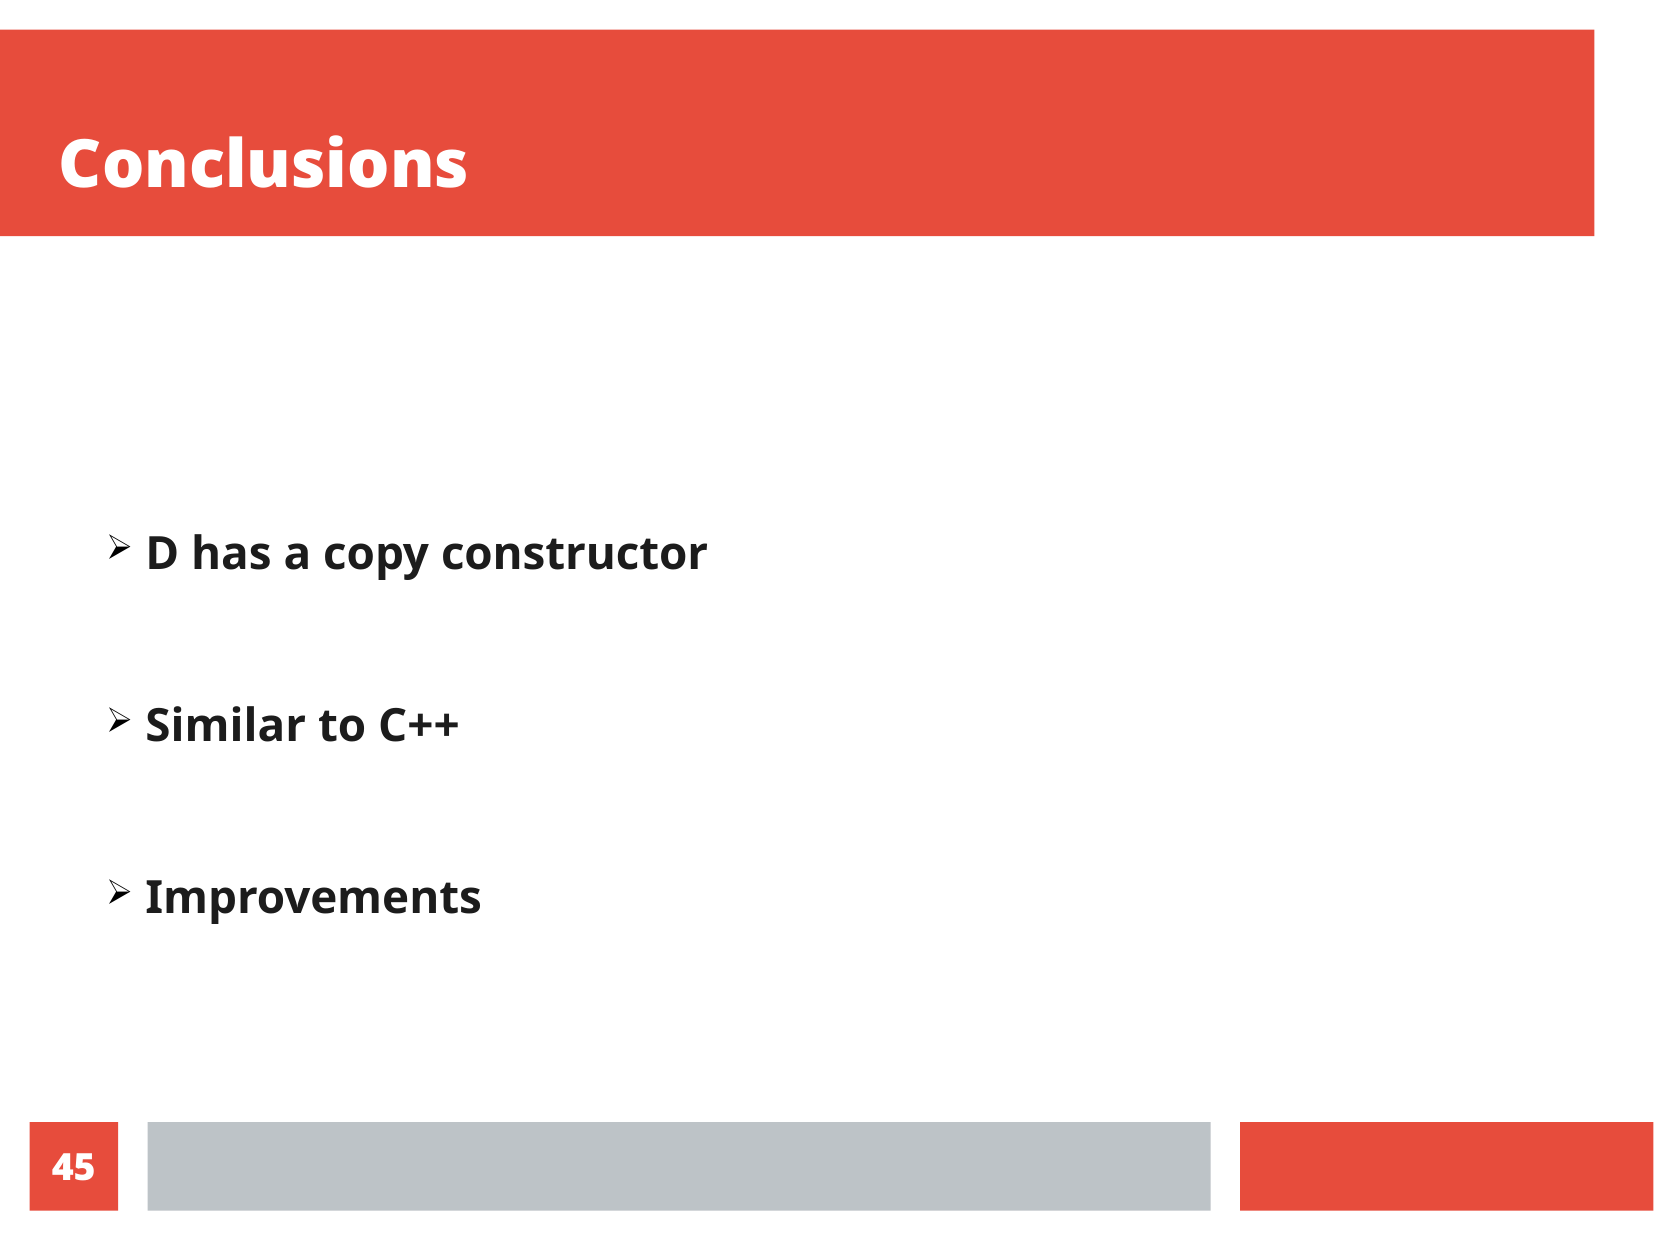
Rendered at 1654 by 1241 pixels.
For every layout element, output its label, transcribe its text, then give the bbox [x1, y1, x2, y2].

title Conclusions [59, 59, 1595, 207]
list D has a copy constructor Similar to C++ Improvements [59, 324, 1565, 1093]
